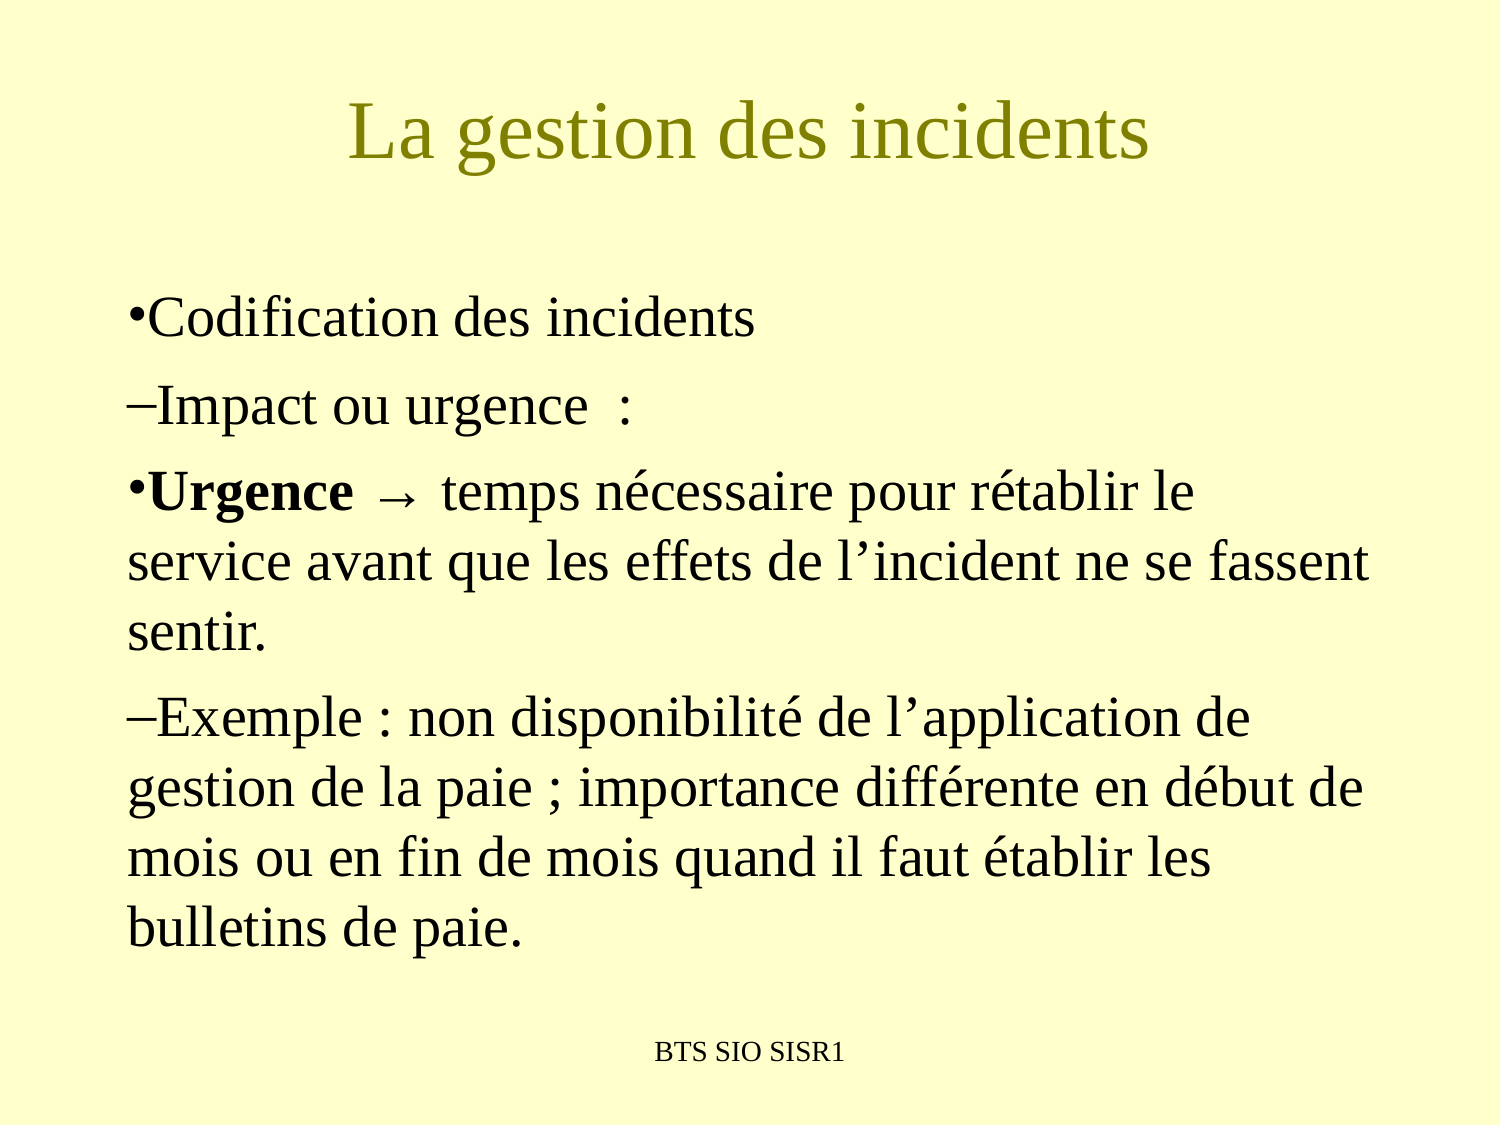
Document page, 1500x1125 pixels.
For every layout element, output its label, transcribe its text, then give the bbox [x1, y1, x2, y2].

text_box BTS SIO SISR1 [512, 1025, 988, 1101]
list Codification des incidents Impact ou urgence : Urgence → temps nécessaire pour rétablir le service avant que les effets de l’incident ne se fassent sentir. Exemple : non disponibilité de l’application de gestion de la paie ; importance différente en début de mois ou en fin de mois quand il faut établir les bulletins de paie. [112, 278, 1388, 988]
